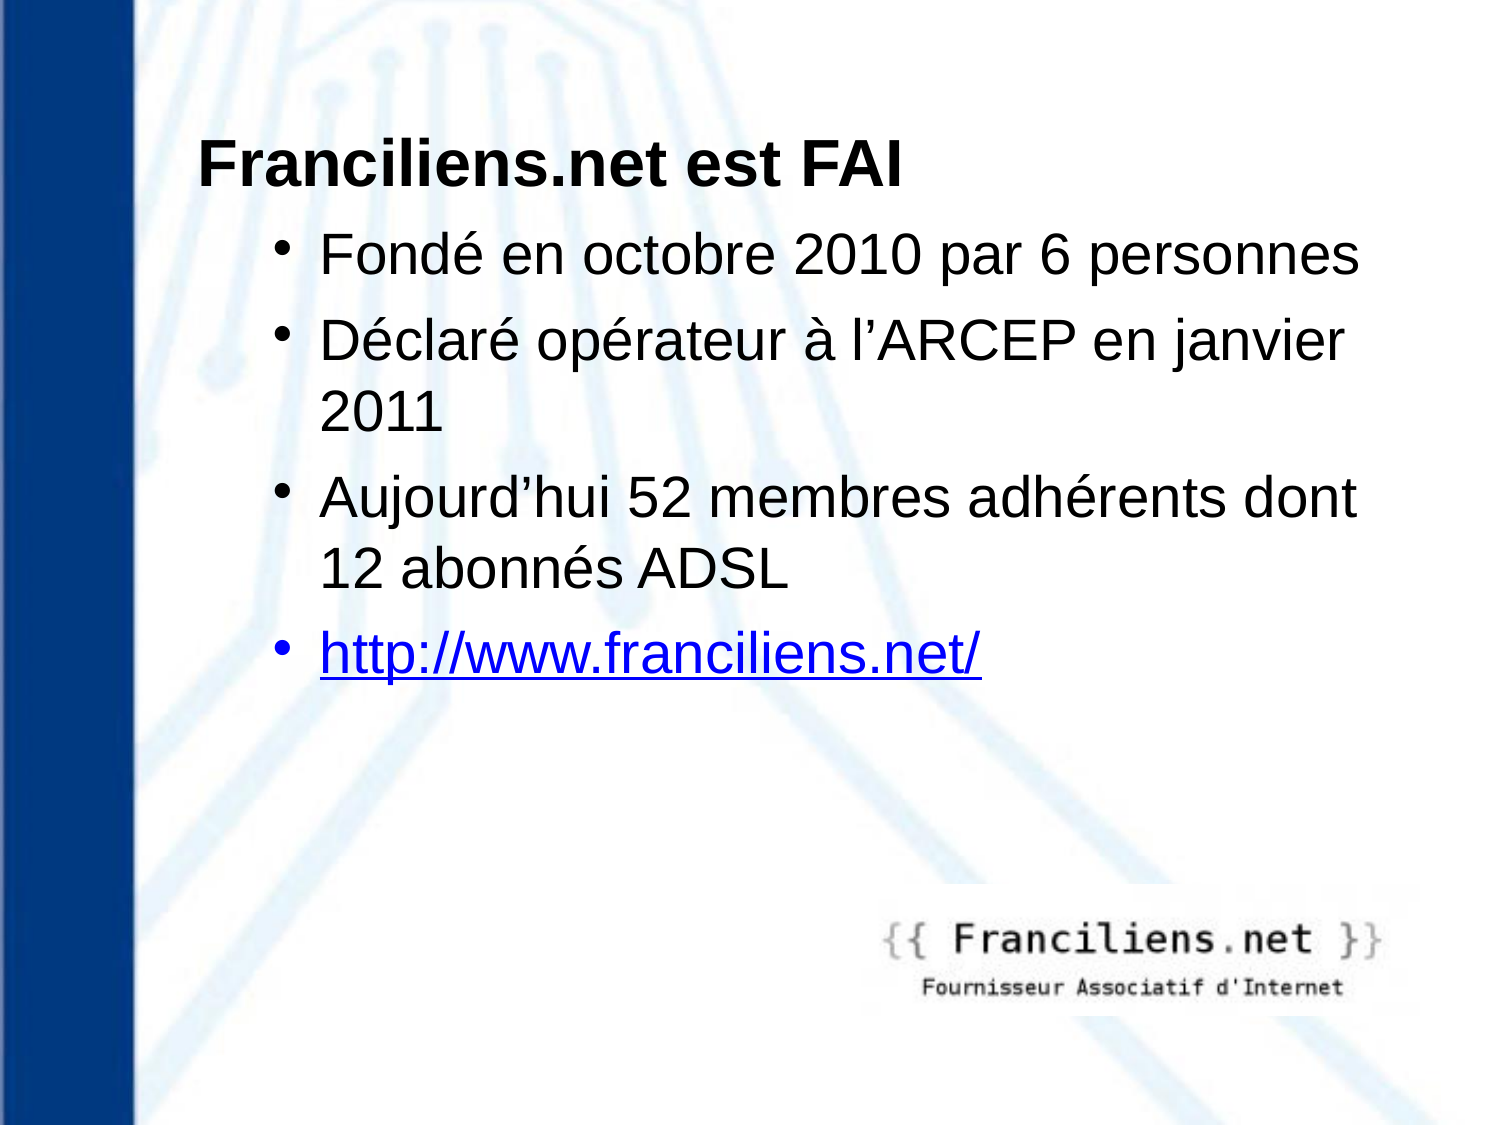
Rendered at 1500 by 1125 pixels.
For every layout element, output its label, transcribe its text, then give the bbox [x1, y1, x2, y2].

list Franciliens.net est FAI Fondé en octobre 2010 par 6 personnes Déclaré opérateur à l’ARCEP en janvier 2011 Aujourd’hui 52 membres adhérents dont 12 abonnés ADSL http://www.franciliens.net/ [183, 112, 1425, 855]
picture [0, 0, 1500, 1125]
